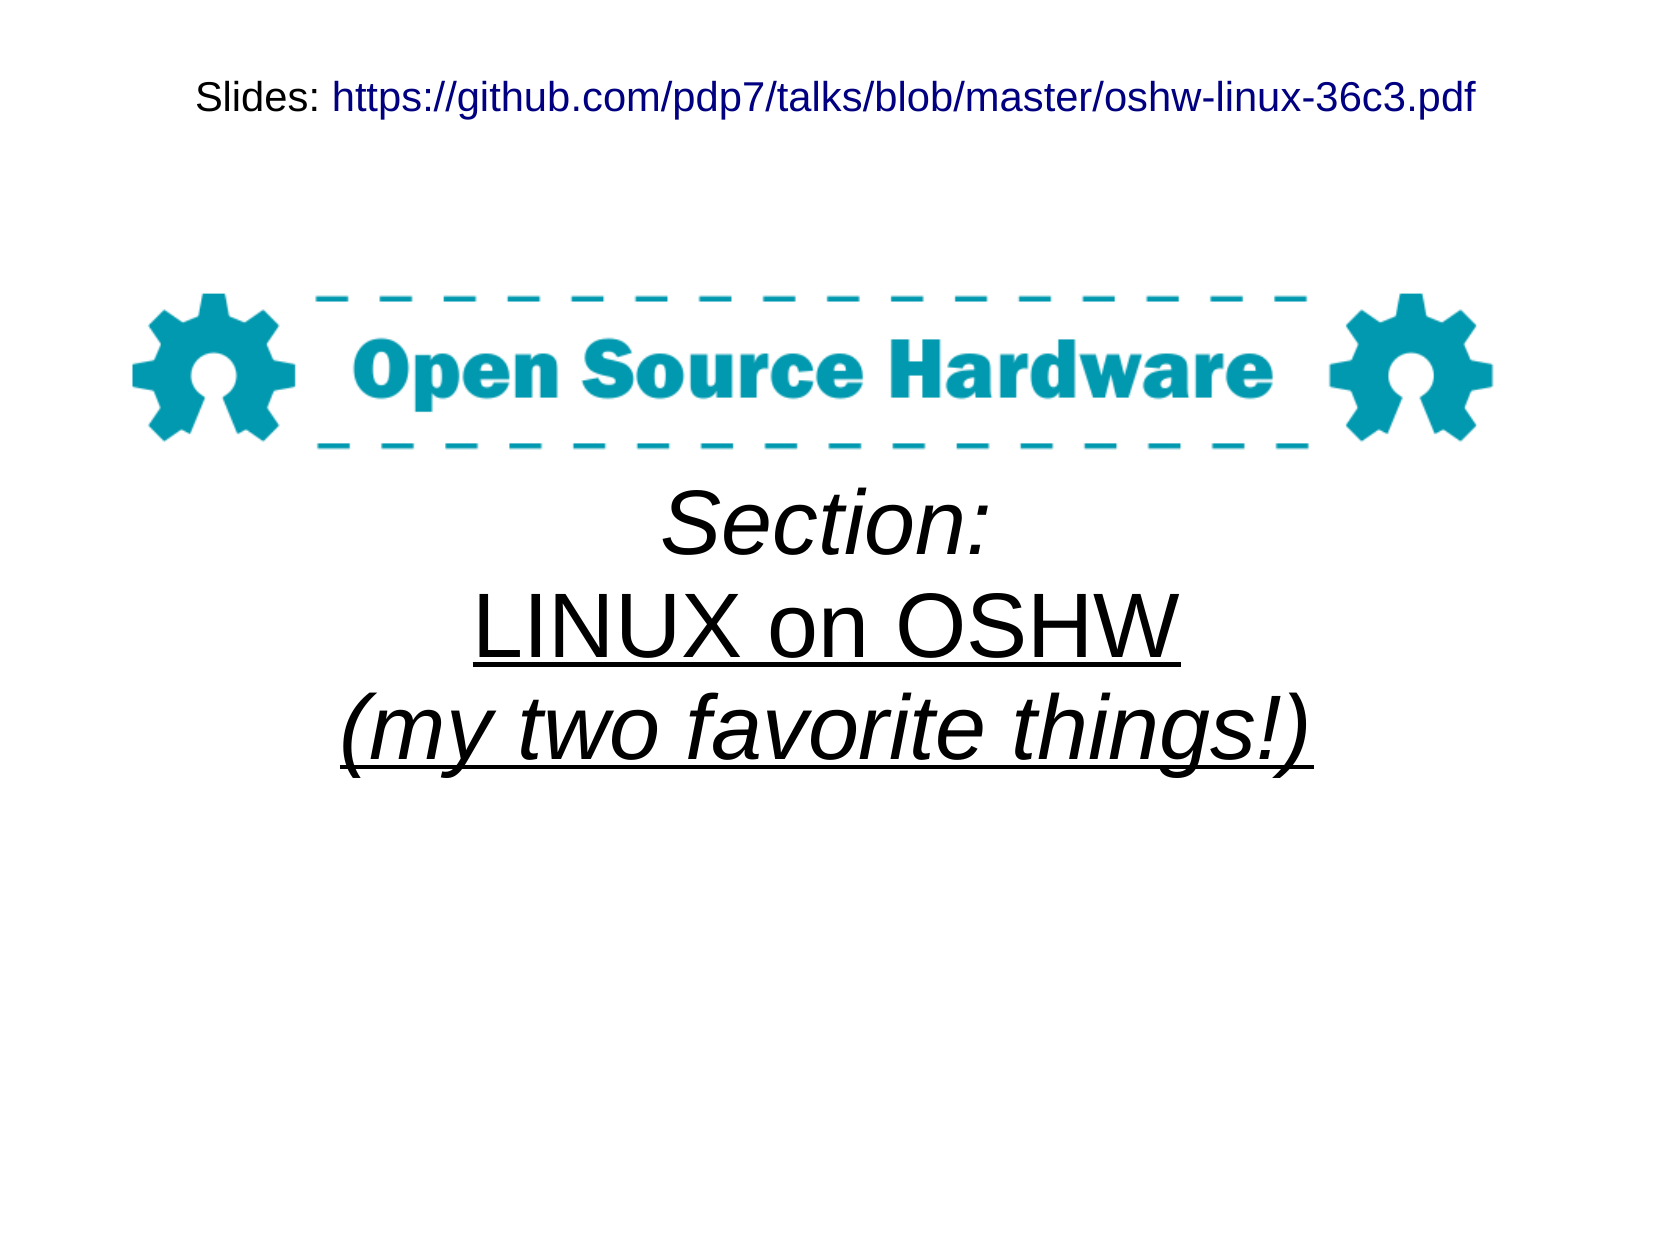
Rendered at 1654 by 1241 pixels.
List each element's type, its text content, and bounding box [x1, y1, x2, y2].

picture [114, 253, 1531, 483]
title Section: LINUX on OSHW (my two favorite things!) [82, 471, 1571, 780]
text_box Slides: https://github.com/pdp7/talks/blob/master/oshw-linux-36c3.pdf [10, 66, 1654, 217]
